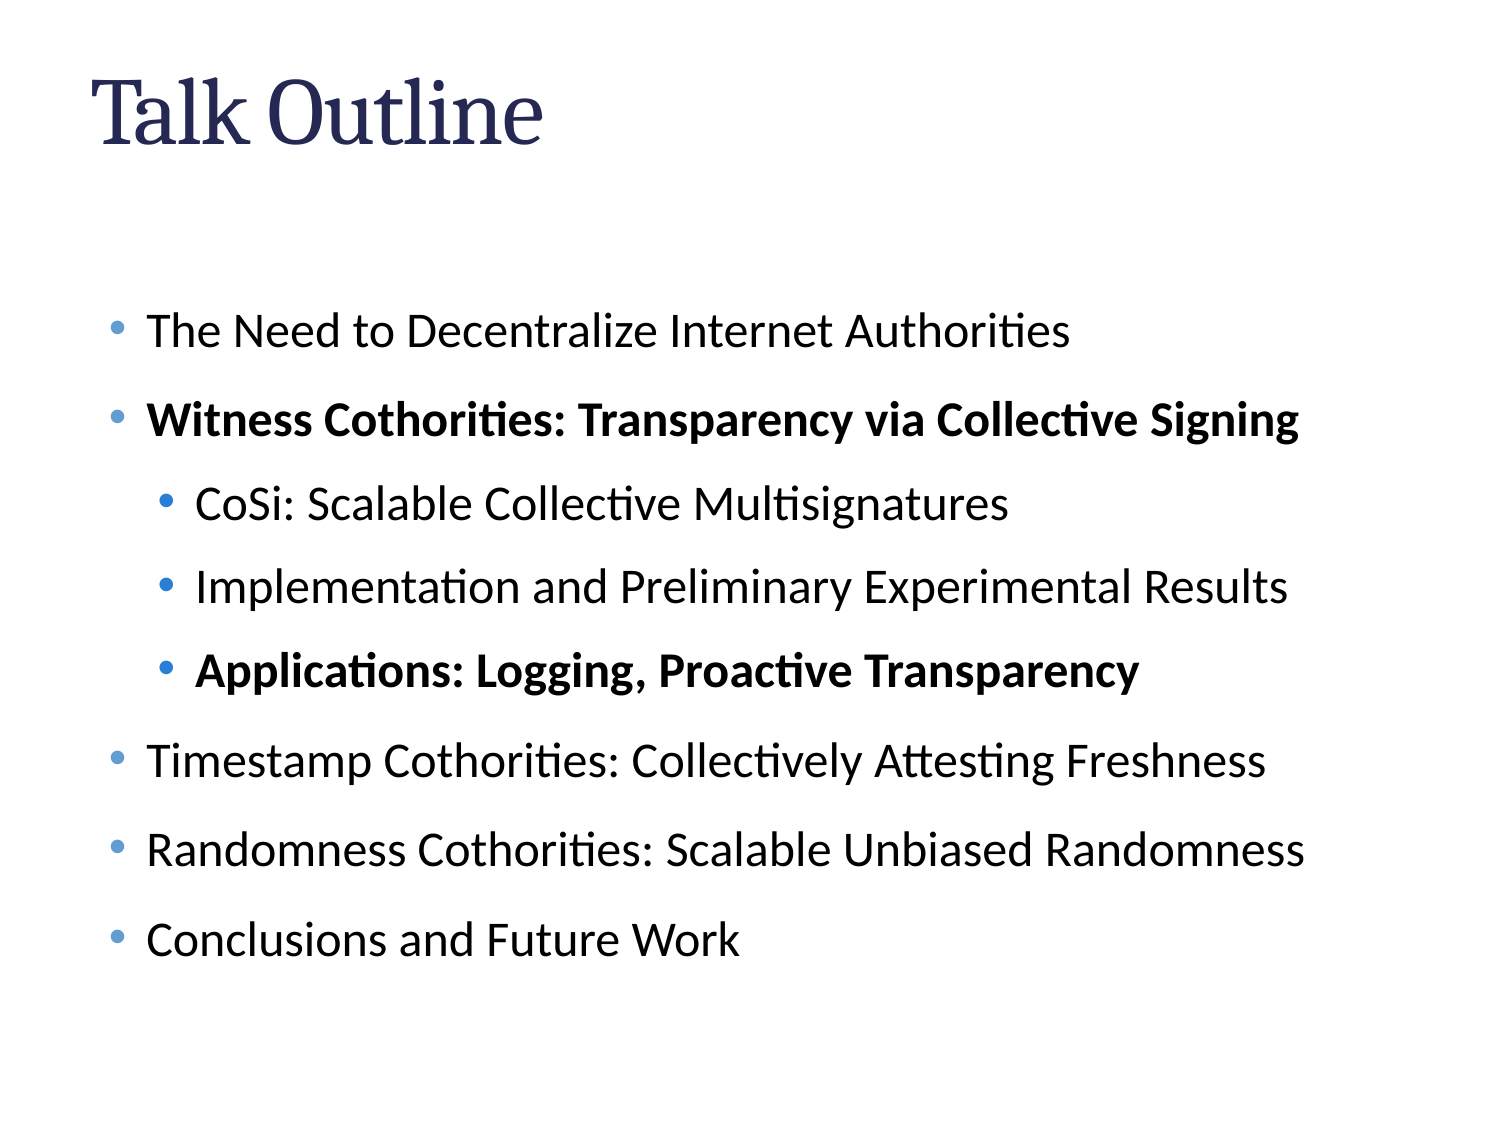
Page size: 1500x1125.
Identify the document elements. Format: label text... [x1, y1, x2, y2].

list The Need to Decentralize Internet Authorities Witness Cothorities: Transparency via Collective Signing CoSi: Scalable Collective Multisignatures Implementation and Preliminary Experimental Results Applications: Logging, Proactive Transparency Timestamp Cothorities: Collectively Attesting Freshness Randomness Cothorities: Scalable Unbiased Randomness Conclusions and Future Work [75, 200, 1325, 1063]
title Talk Outline [75, 12, 1325, 200]
